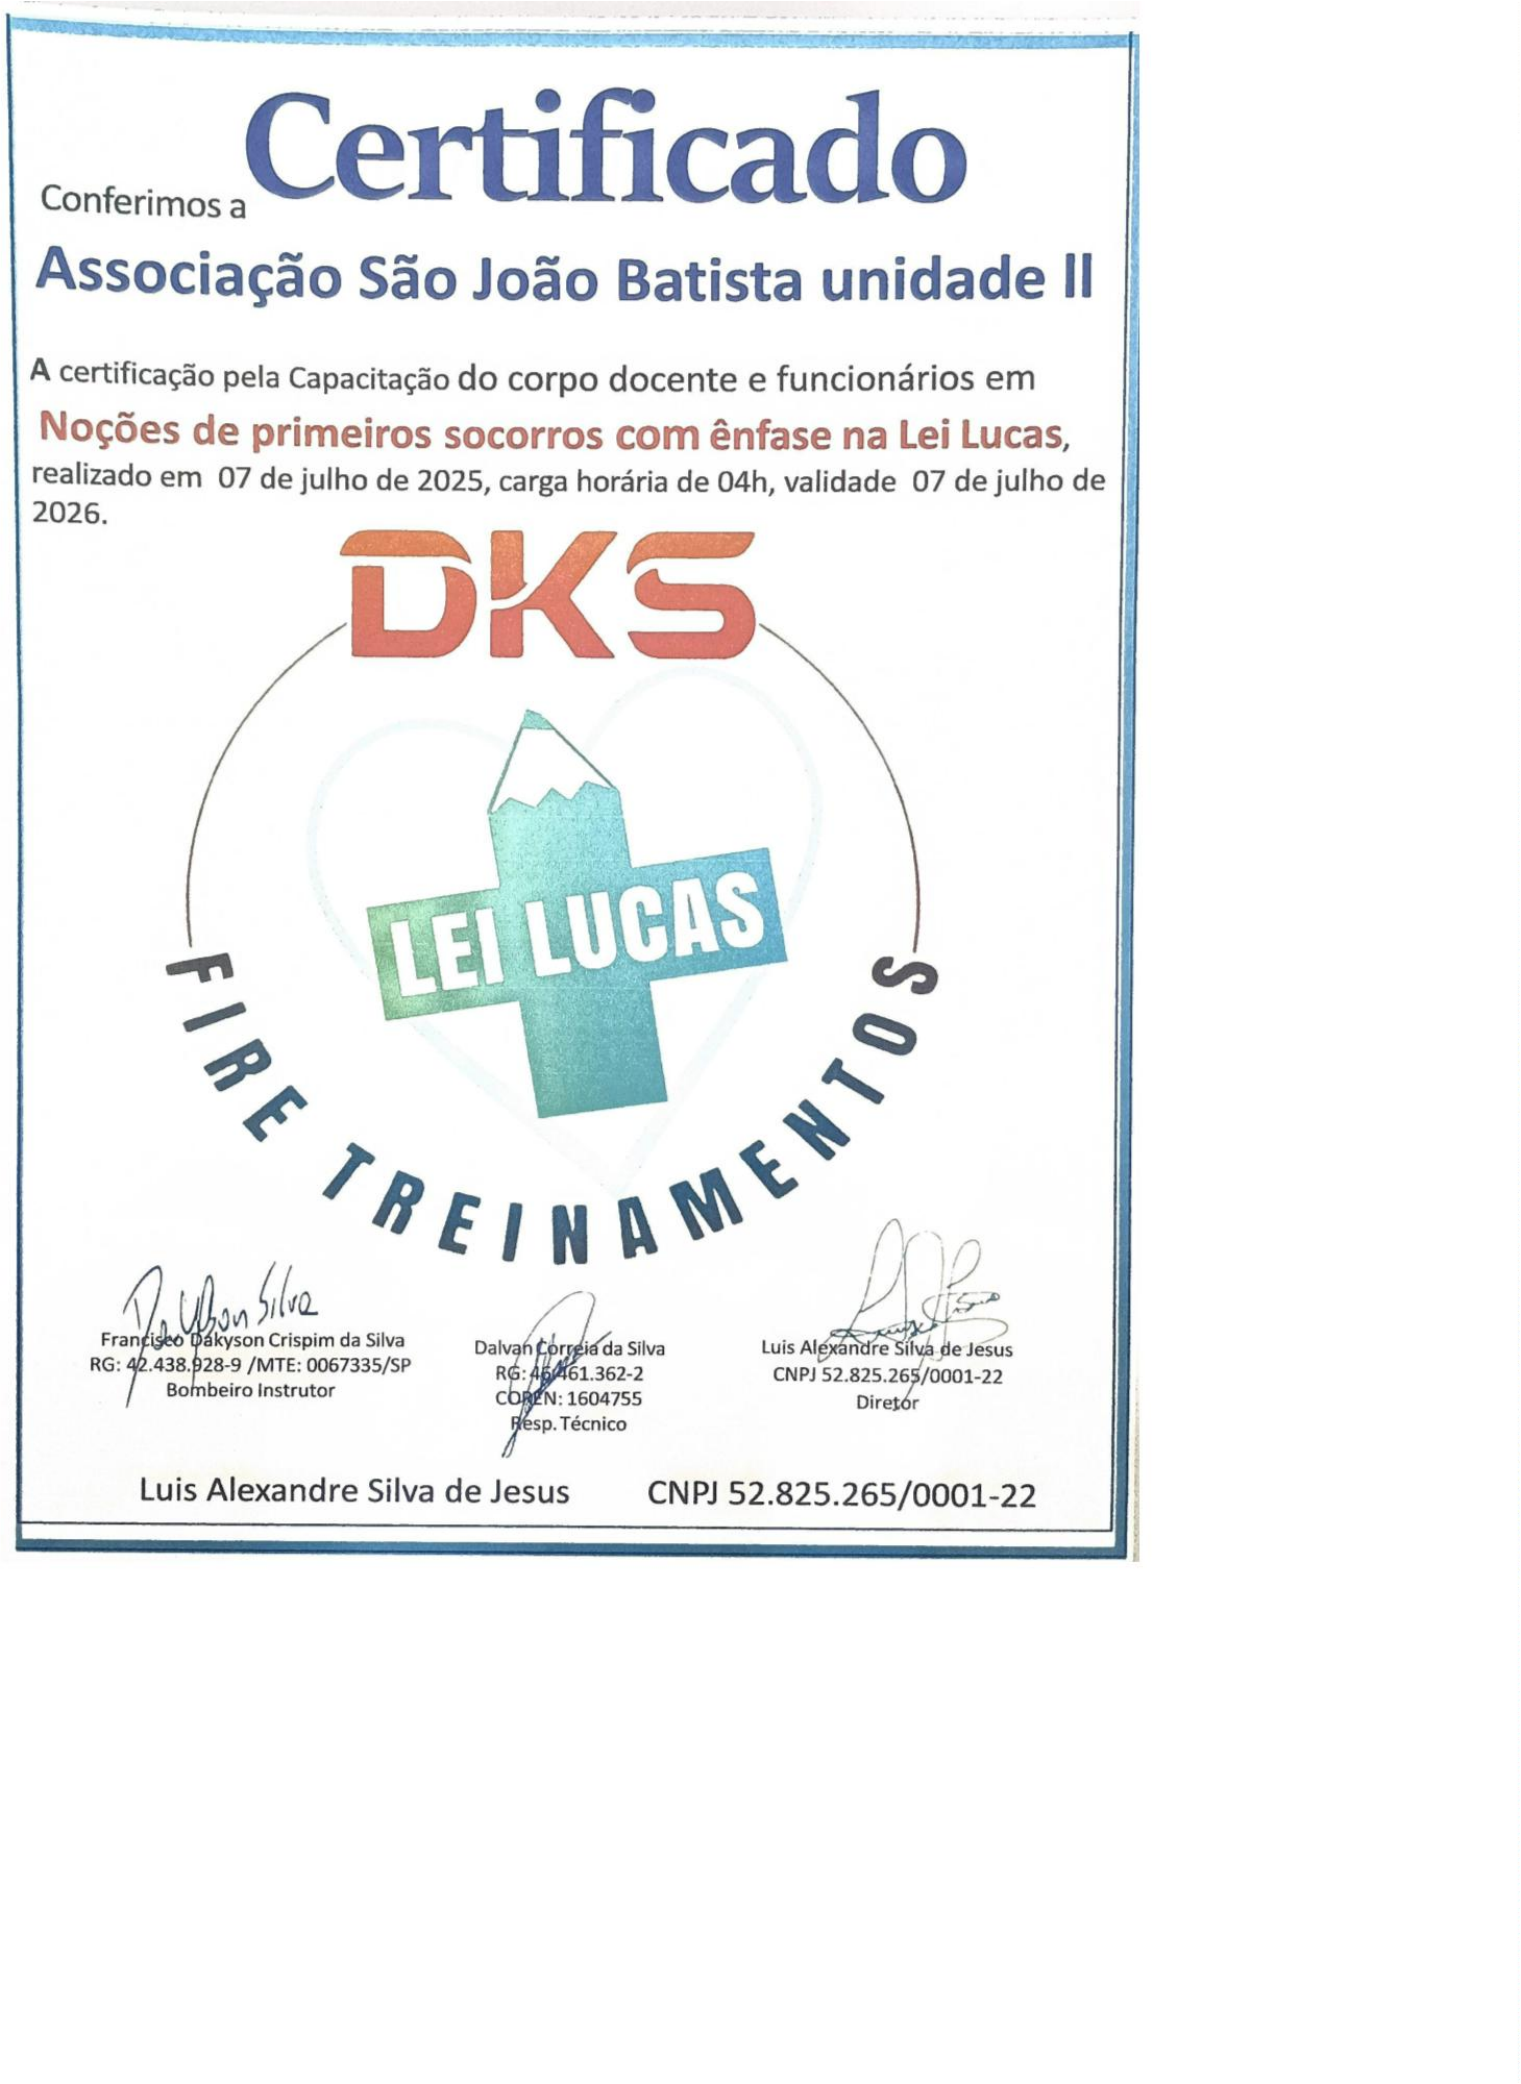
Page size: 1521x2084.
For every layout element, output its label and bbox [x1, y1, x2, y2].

text_box [0, 1, 1520, 2083]
